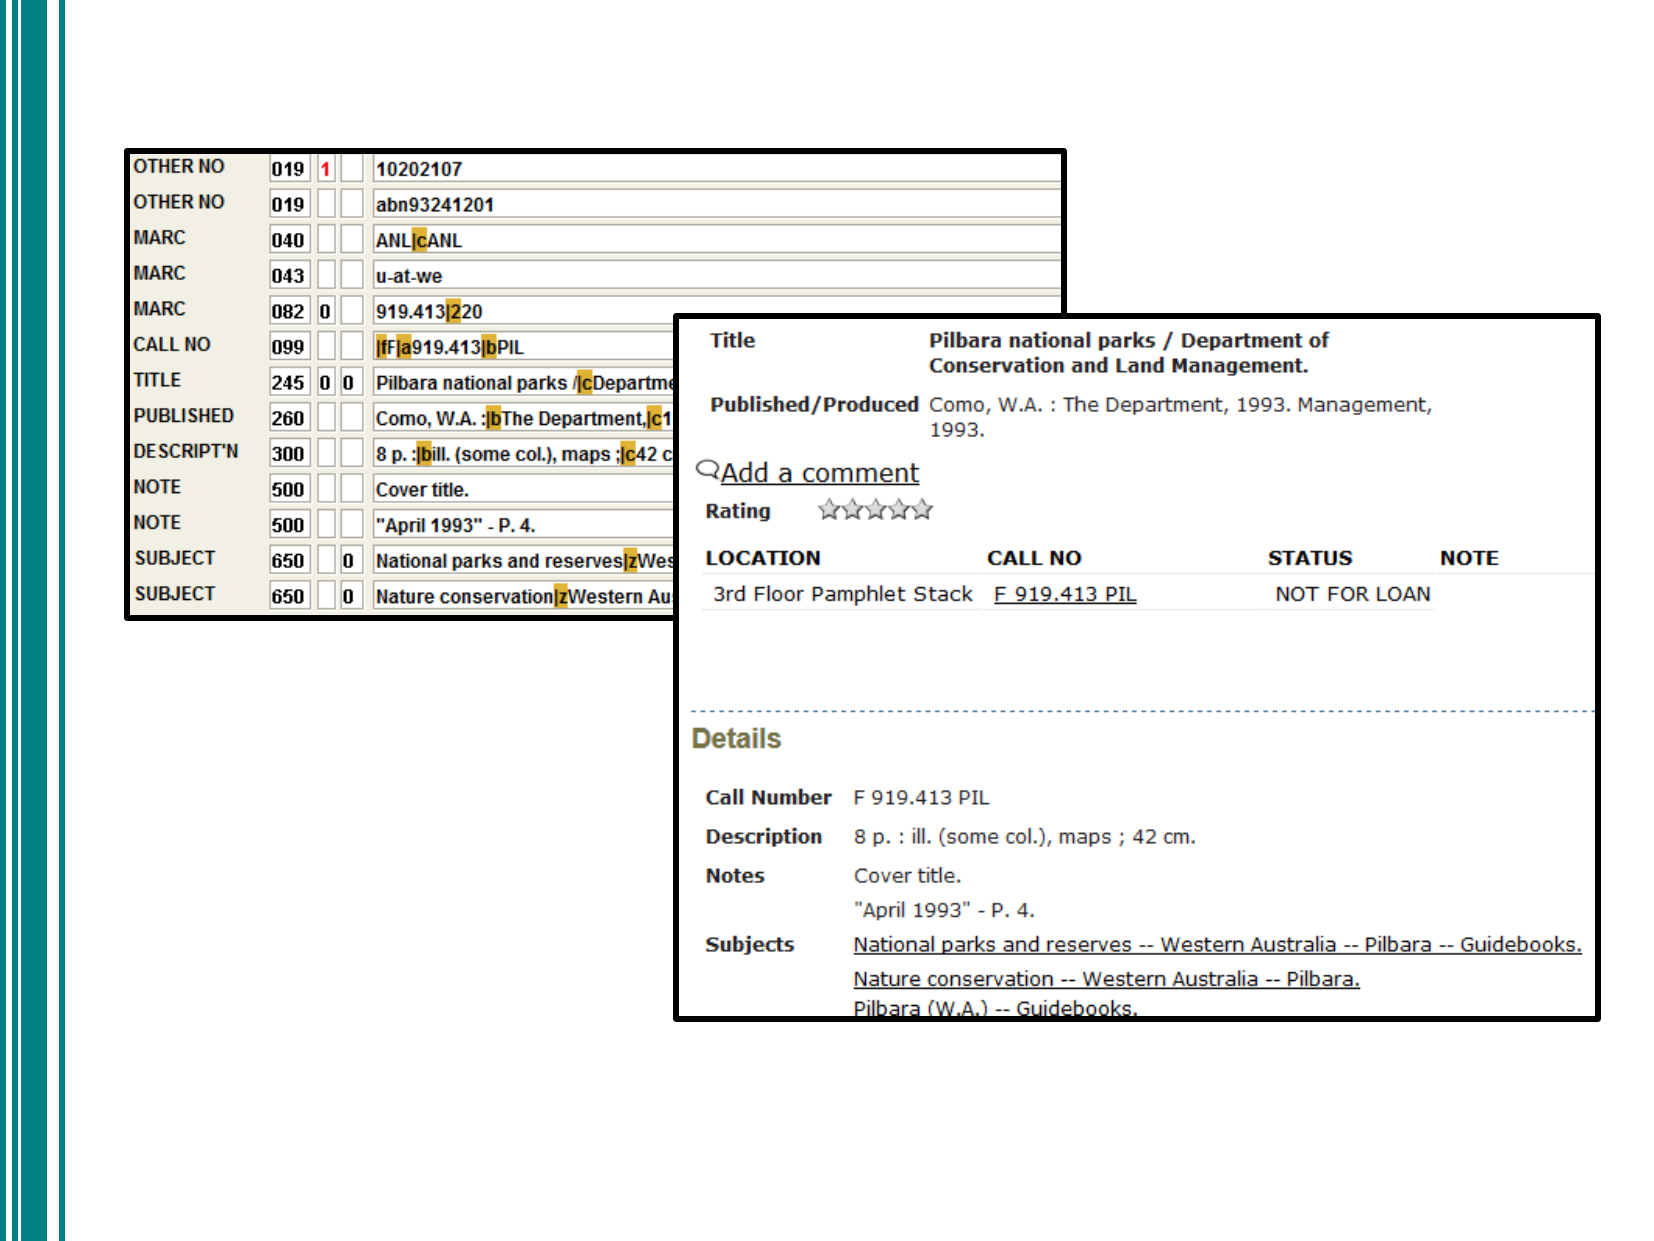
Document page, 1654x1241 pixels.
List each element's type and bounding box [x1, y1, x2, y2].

picture [129, 153, 1061, 616]
picture [679, 318, 1595, 1016]
